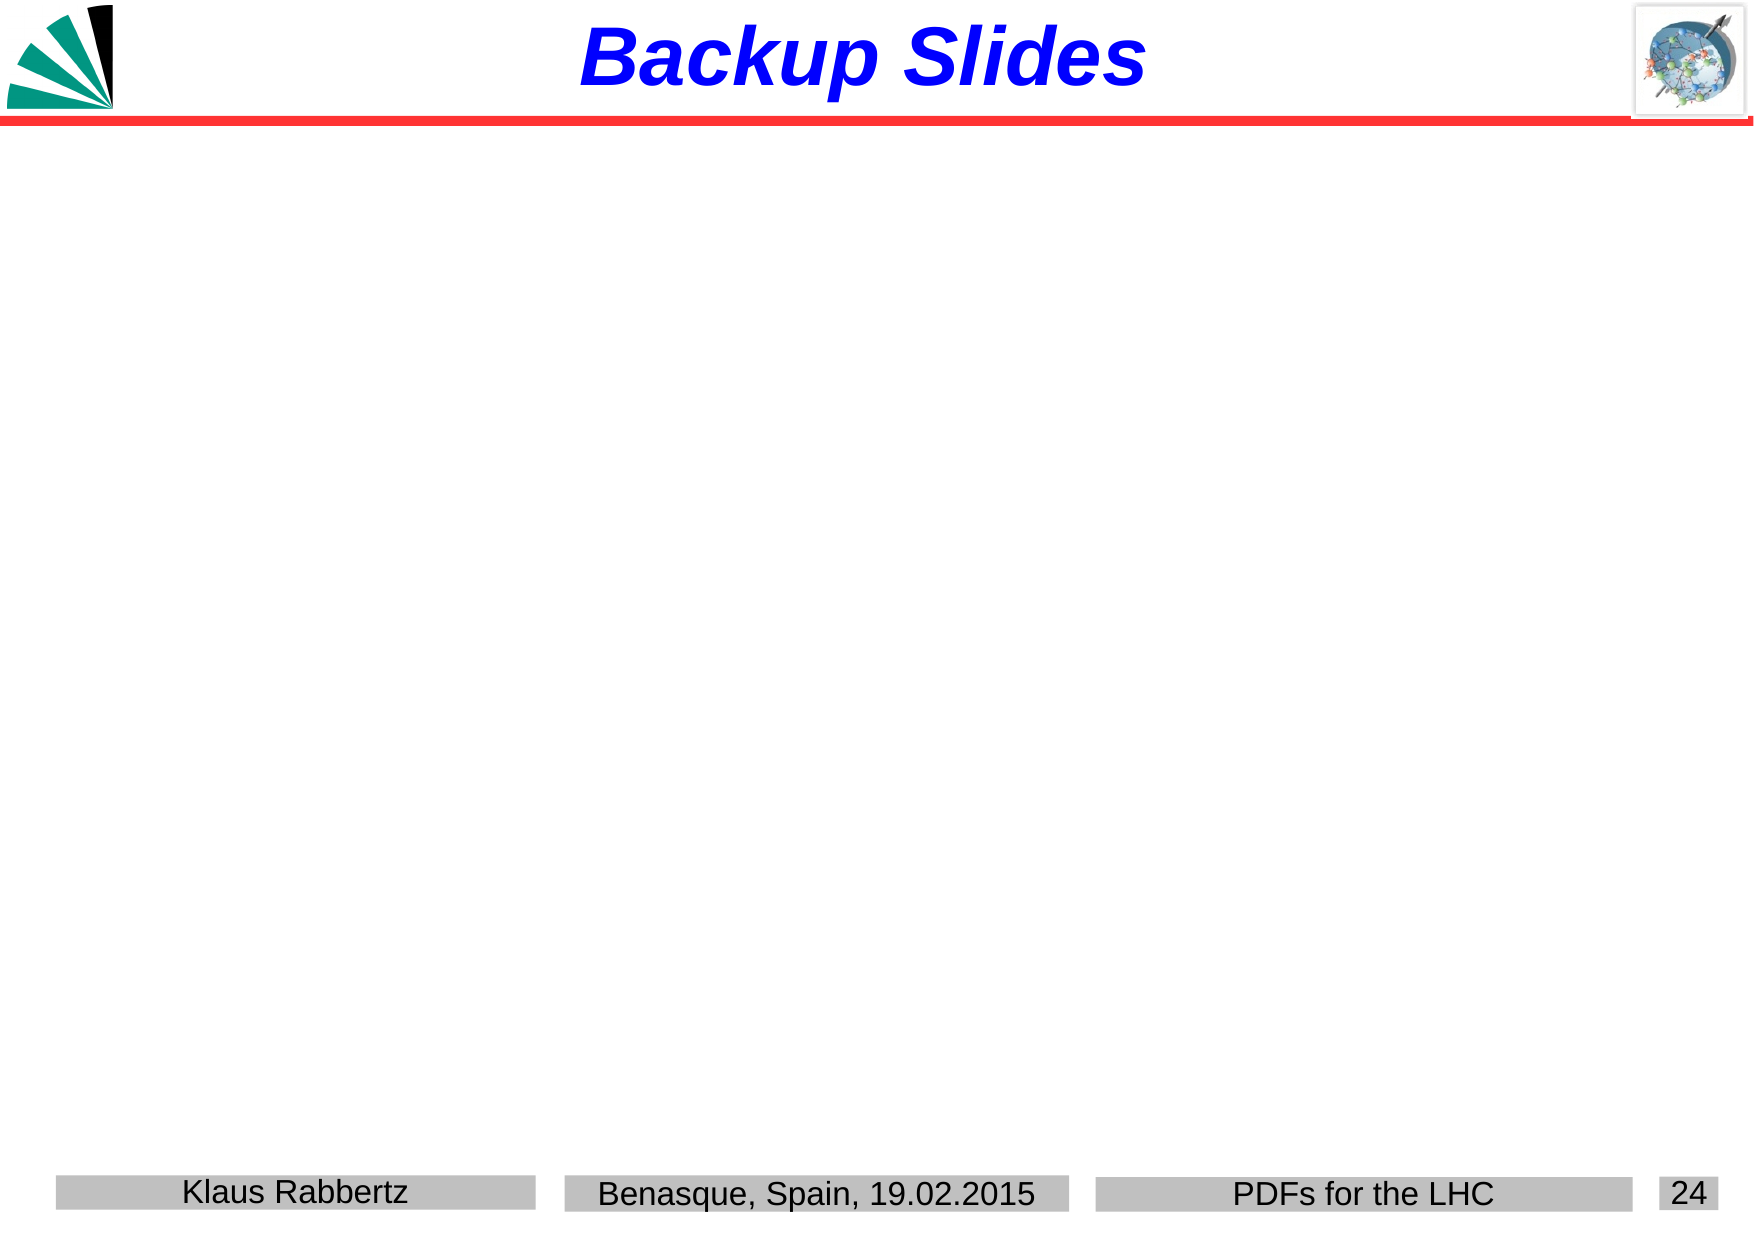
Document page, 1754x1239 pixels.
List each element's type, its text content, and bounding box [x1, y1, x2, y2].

picture [7, 5, 113, 110]
picture [1631, 2, 1748, 119]
title Backup Slides [123, 0, 1606, 114]
